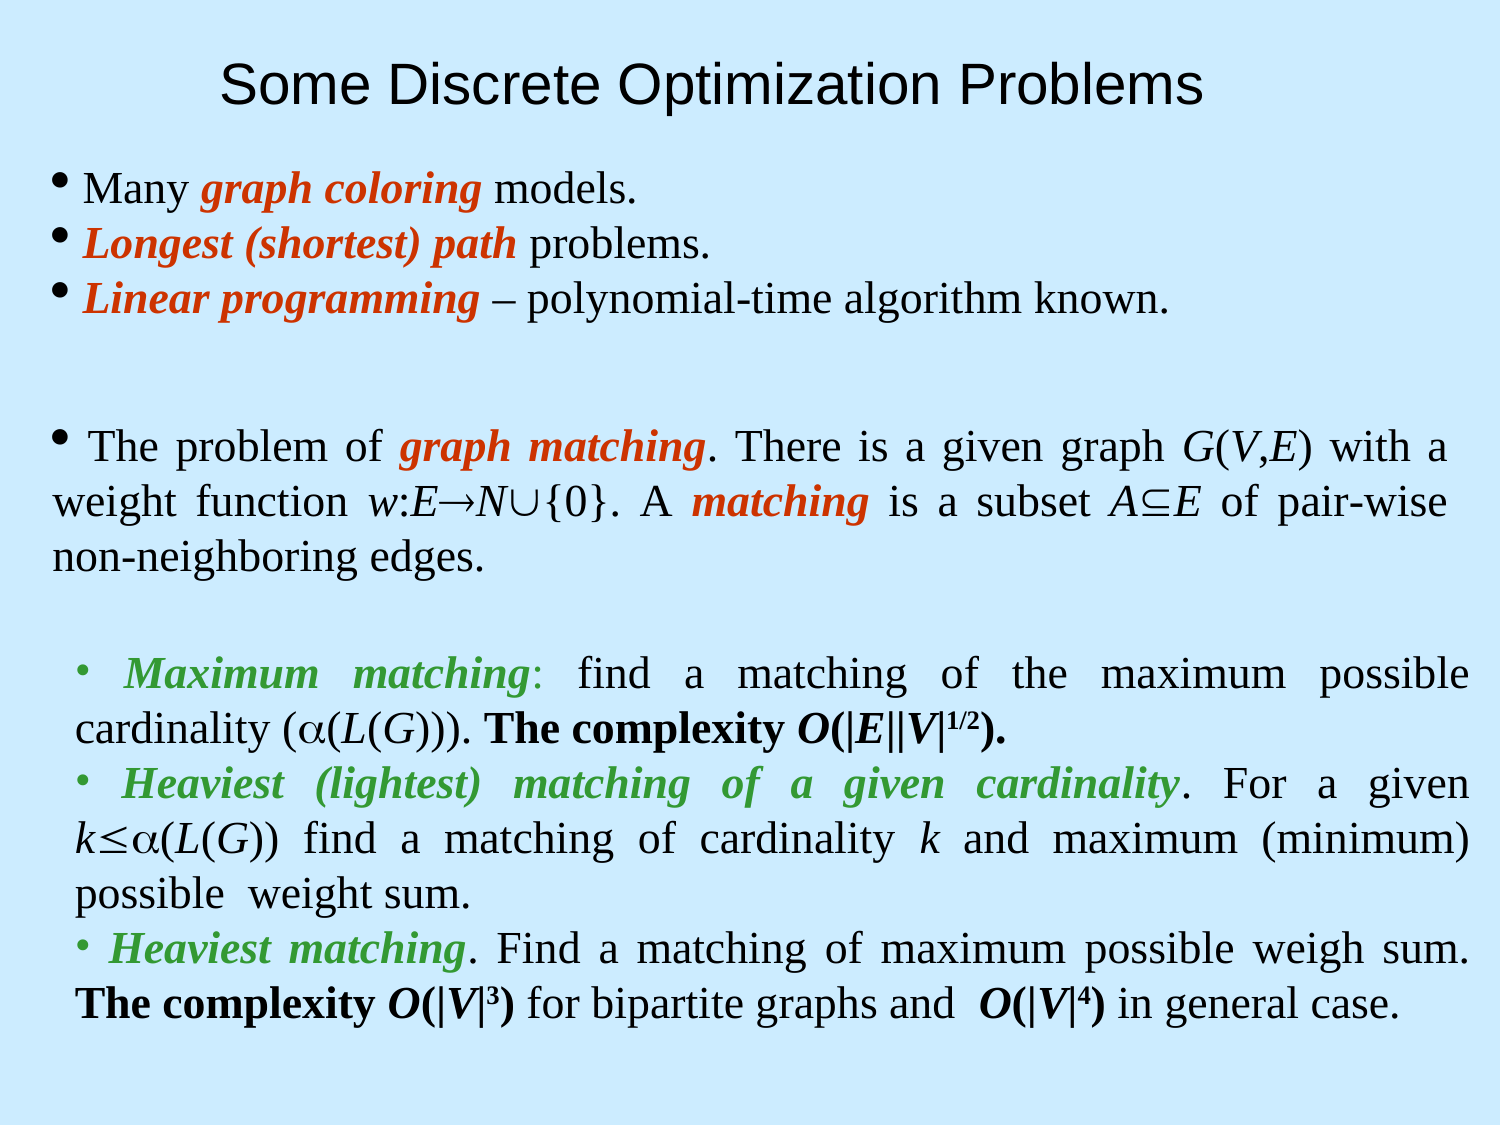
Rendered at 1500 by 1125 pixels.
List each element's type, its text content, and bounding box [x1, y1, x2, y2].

text_box Many graph coloring models. Longest (shortest) path problems. Linear programming – polynomial-time algorithm known. [37, 149, 1463, 331]
text_box Maximum matching: find a matching of the maximum possible cardinality ((L(G))). The complexity O(|E||V|1/2). Heaviest (lightest) matching of a given cardinality. For a given k(L(G)) find a matching of cardinality k and maximum (minimum) possible weight sum. Heaviest matching. Find a matching of maximum possible weigh sum. The complexity O(|V|3) for bipartite graphs and O(|V|4) in general case. [60, 634, 1486, 1036]
text_box The problem of graph matching. There is a given graph G(V,E) with a weight function w:EN{0}. A matching is a subset AE of pair-wise non-neighboring edges. [37, 407, 1463, 588]
title Some Discrete Optimization Problems [0, 0, 1463, 175]
